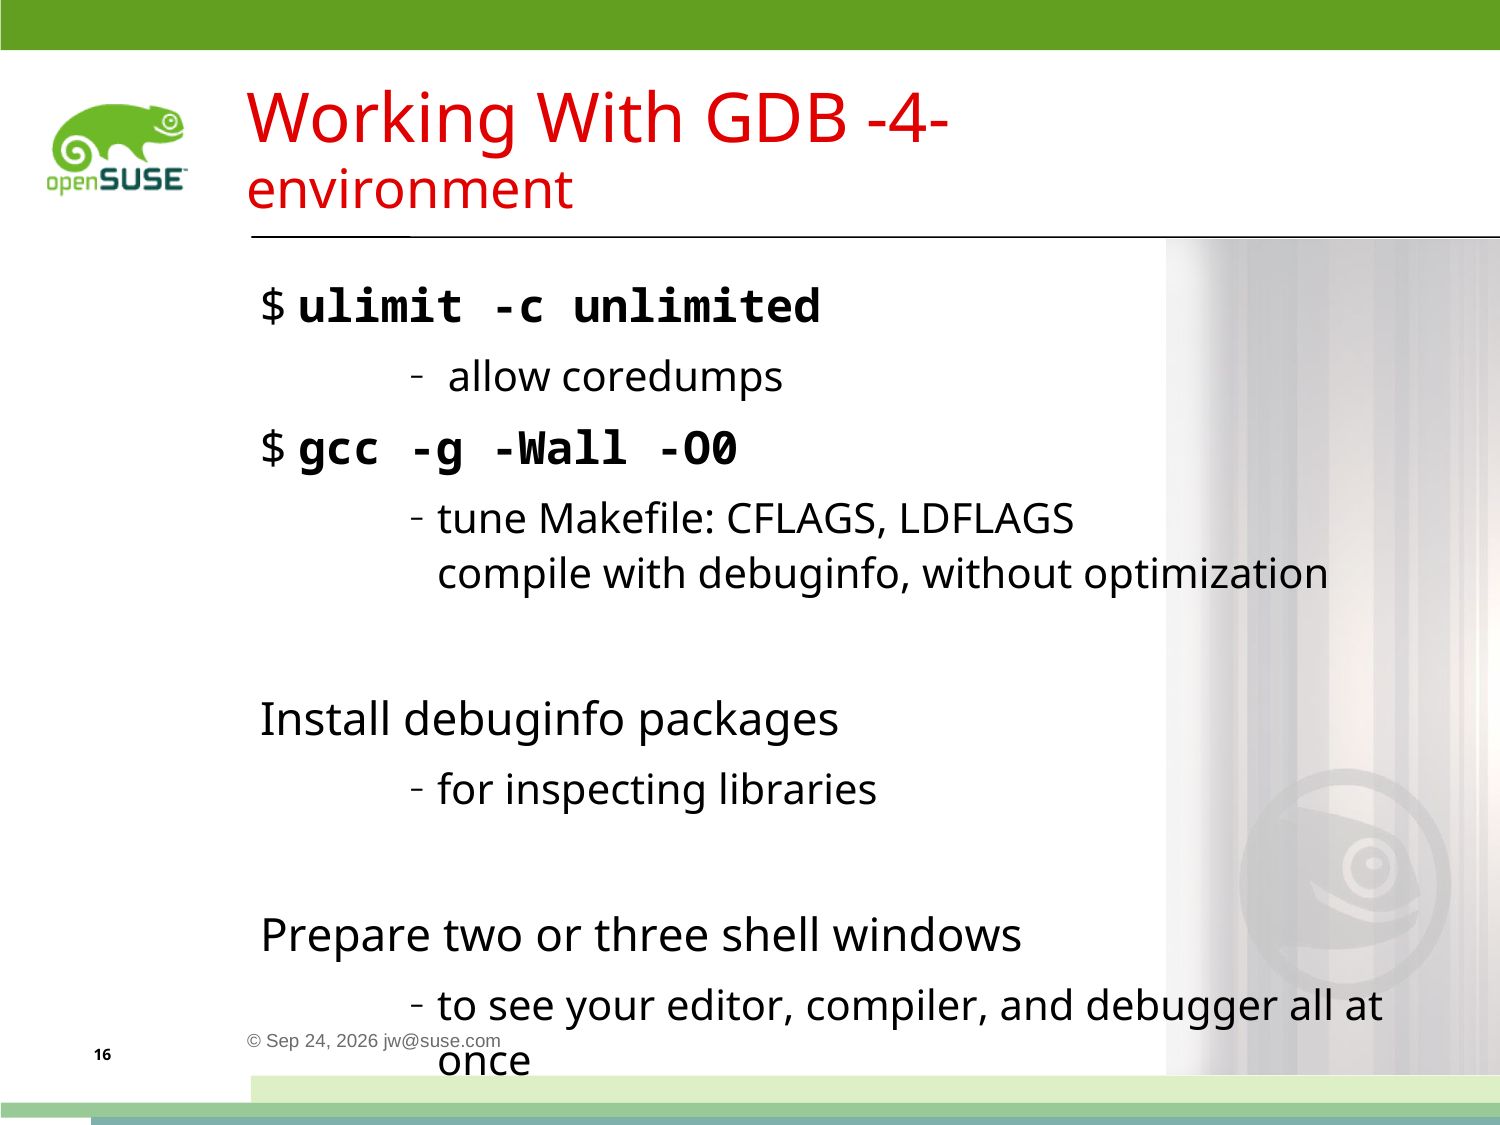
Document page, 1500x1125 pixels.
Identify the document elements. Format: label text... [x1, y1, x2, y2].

picture [1192, 1001, 1204, 1017]
picture [1350, 1009, 1360, 1017]
picture [47, 104, 188, 197]
picture [1243, 1001, 1255, 1007]
picture [1295, 1009, 1305, 1017]
picture [1167, 1001, 1179, 1017]
picture [1217, 1001, 1229, 1017]
picture [1166, 239, 1500, 1075]
list $ ulimit -c unlimited allow coredumps $ gcc -g -Wall -O0 tune Makefile: CFLAGS, LDFLAGS compile with debuginfo, without optimization Install debuginfo packages for inspecting libraries Prepare two or three shell windows to see your editor, compiler, and debugger all at once [245, 267, 1439, 1001]
title Working With GDB -4- environment [246, 60, 1409, 239]
